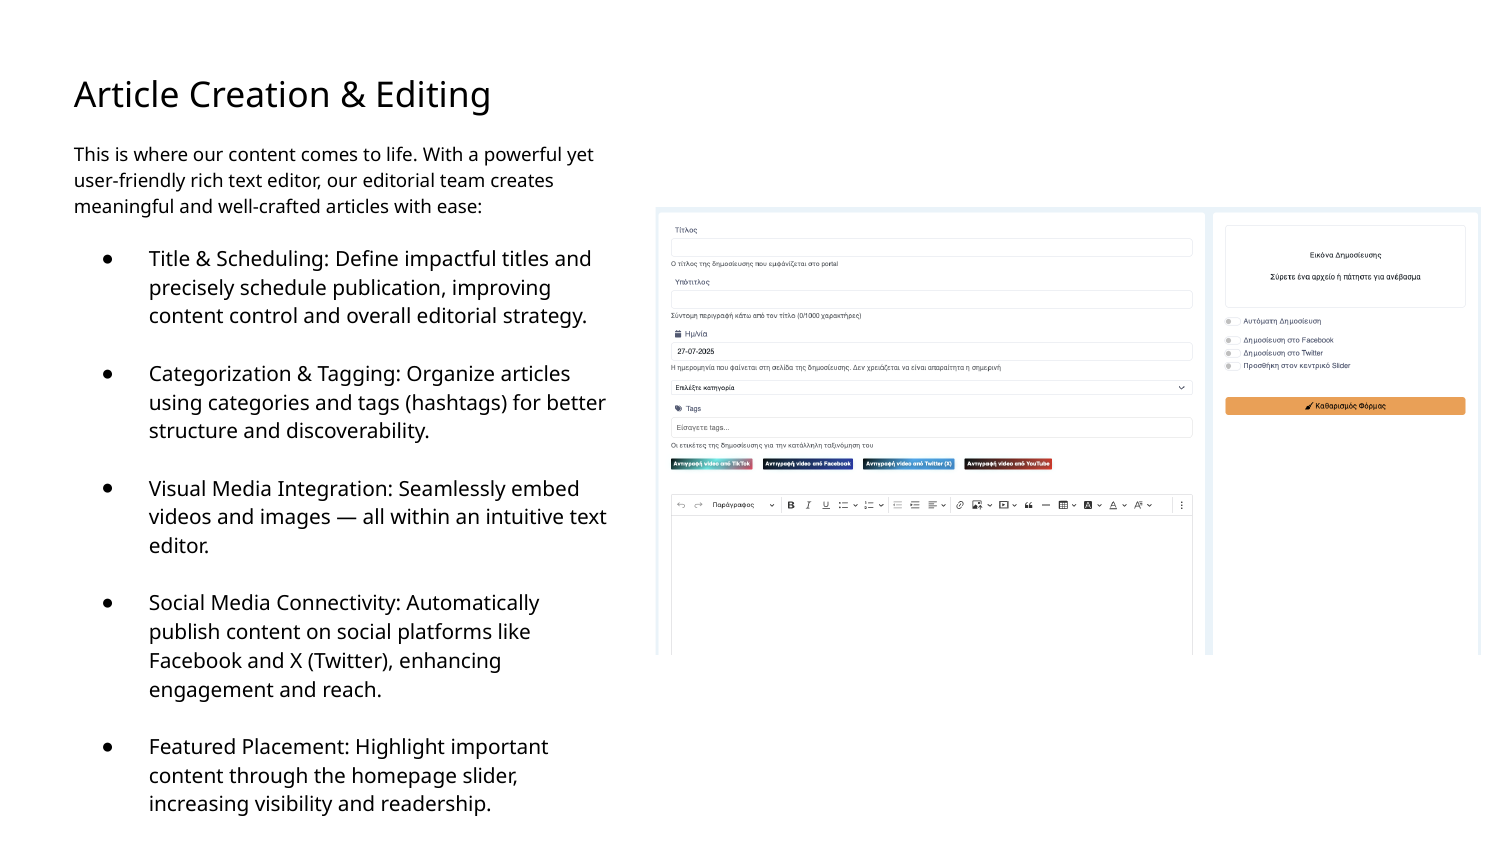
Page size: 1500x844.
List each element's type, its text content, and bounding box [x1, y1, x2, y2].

text_box Article Creation & Editing This is where our content comes to life. With a powerful yet user-friendly rich text editor, our editorial team creates meaningful and well-crafted articles with ease: Title & Scheduling: Define impactful titles and precisely schedule publication, improving content control and overall editorial strategy. Categorization & Tagging: Organize articles using categories and tags (hashtags) for better structure and discoverability. Visual Media Integration: Seamlessly embed videos and images — all within an intuitive text editor. Social Media Connectivity: Automatically publish content on social platforms like Facebook and X (Twitter), enhancing engagement and reach. Featured Placement: Highlight important content through the homepage slider, increasing visibility and readership. [58, 50, 625, 832]
picture [655, 207, 1481, 655]
